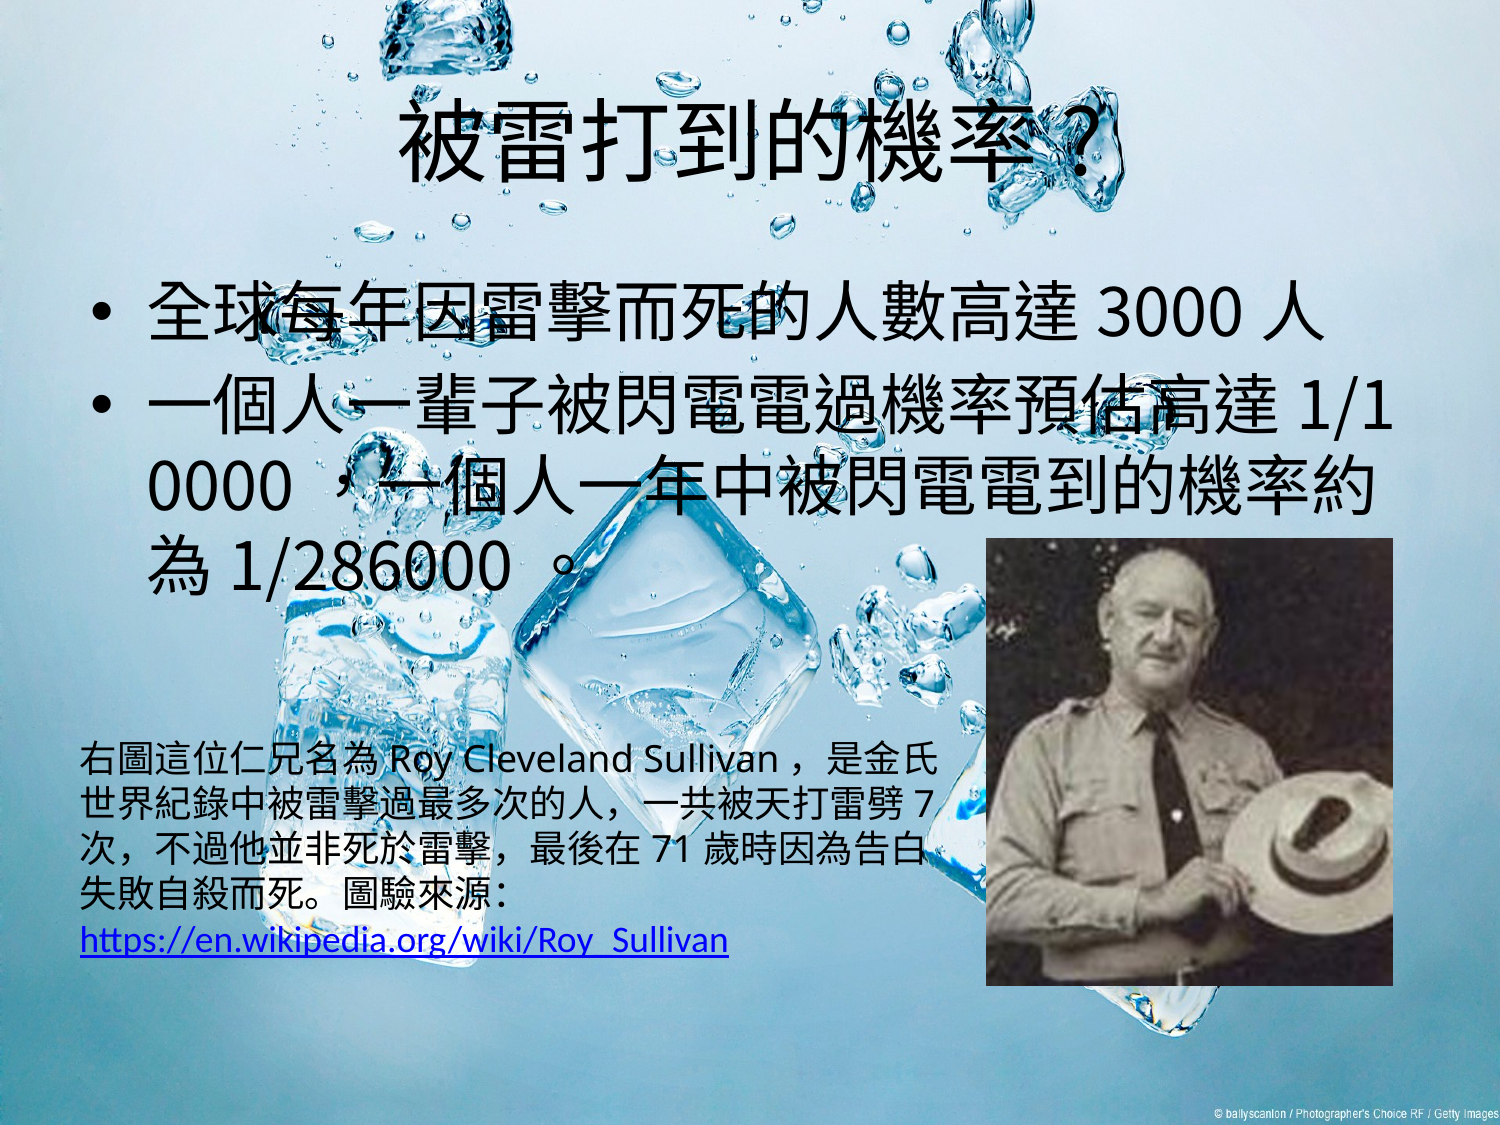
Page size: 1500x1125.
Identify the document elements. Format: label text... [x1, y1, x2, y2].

list 全球每年因雷擊而死的人數高達3000人 一個人一輩子被閃電電過機率預估高達1/10000，一個人一年中被閃電電到的機率約為1/286000。 [75, 262, 1425, 516]
title 被雷打到的機率? [75, 45, 1425, 233]
picture [0, 0, 1500, 1125]
text_box 右圖這位仁兄名為Roy Cleveland Sullivan，是金氏世界紀錄中被雷擊過最多次的人，一共被天打雷劈7次，不過他並非死於雷擊，最後在71歲時因為告白失敗自殺而死。圖驗來源：https://en.wikipedia.org/wiki/Roy_Sullivan [64, 727, 963, 1013]
